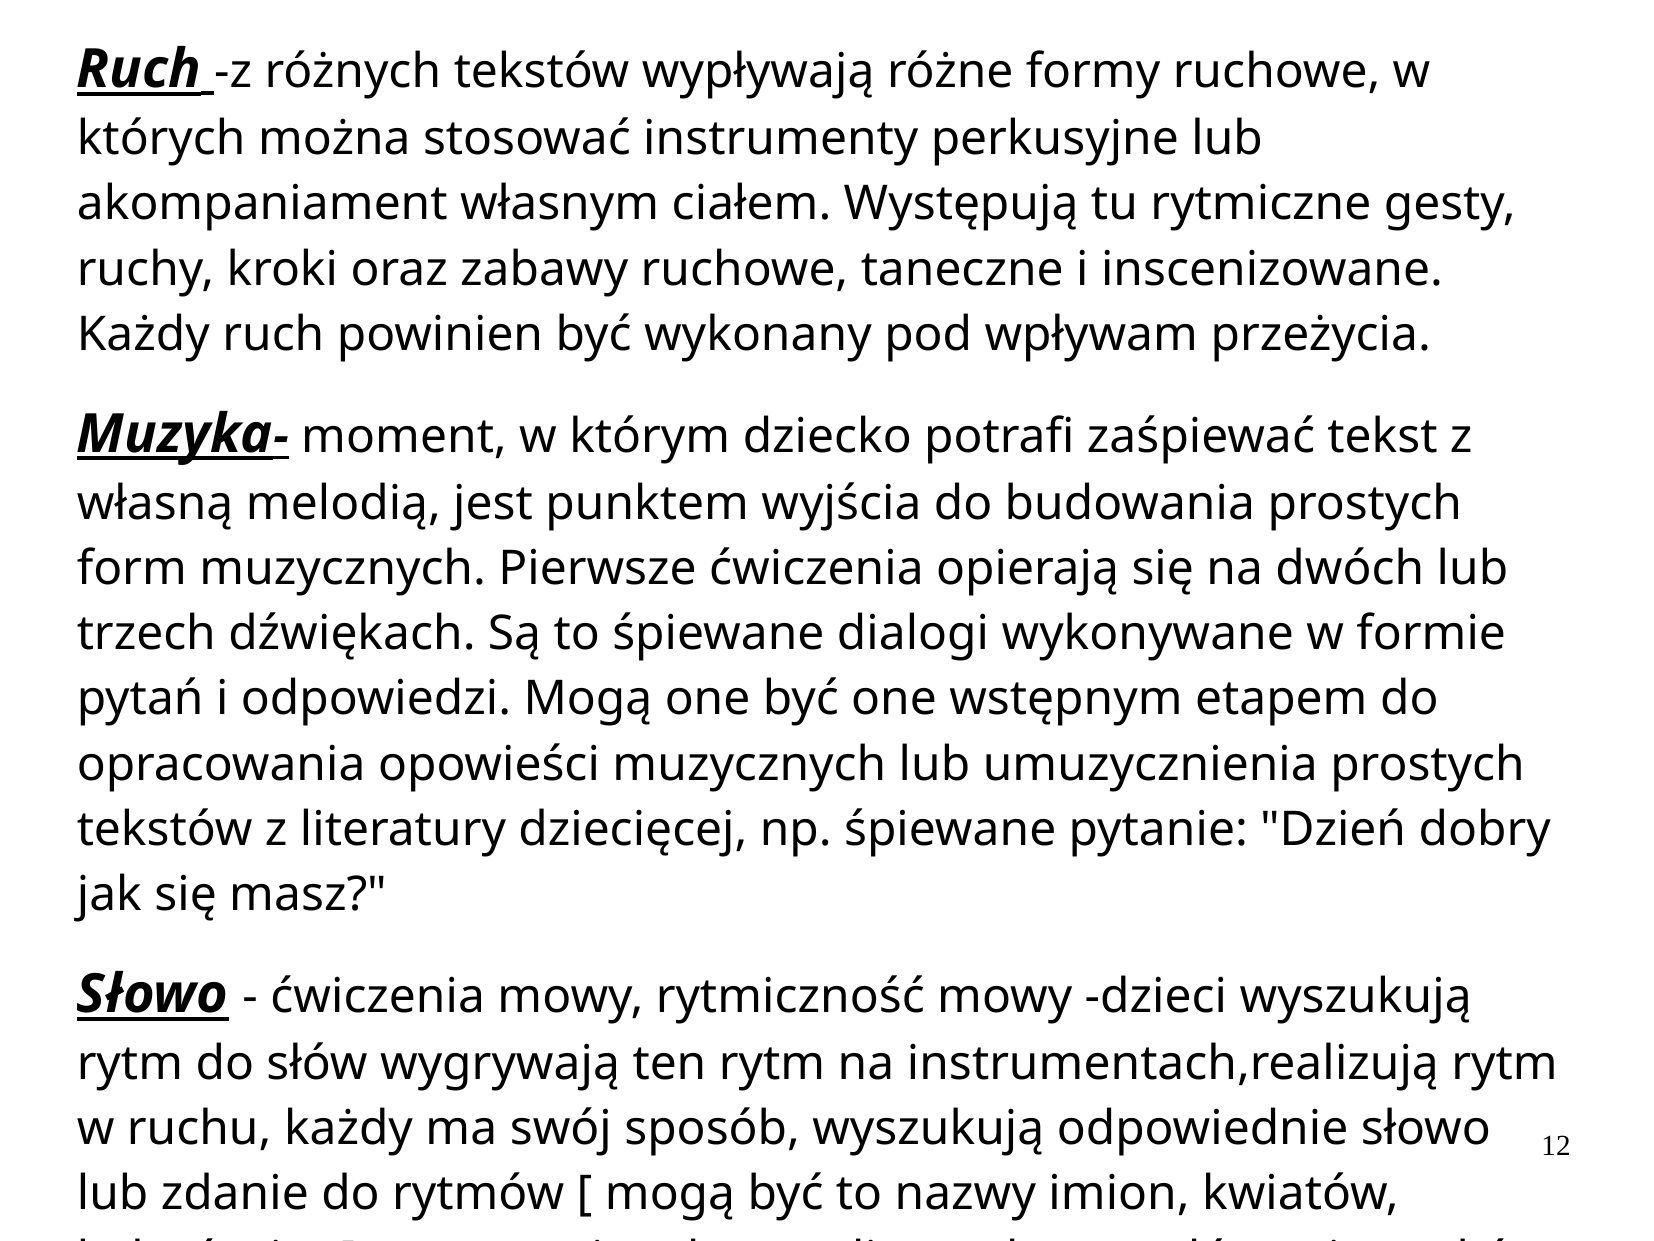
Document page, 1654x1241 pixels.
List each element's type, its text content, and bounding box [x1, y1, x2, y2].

list Ruch -z różnych tekstów wypływają różne formy ruchowe, w których można stosować instrumenty perkusyjne lub akompaniament własnym ciałem. Występują tu rytmiczne gesty, ruchy, kroki oraz zabawy ruchowe, taneczne i inscenizowane. Każdy ruch powinien być wykonany pod wpływam przeżycia. Muzyka- moment, w którym dziecko potrafi zaśpiewać tekst z własną melodią, jest punktem wyjścia do budowania prostych form muzycznych. Pierwsze ćwiczenia opierają się na dwóch lub trzech dźwiękach. Są to śpiewane dialogi wykonywane w formie pytań i odpowiedzi. Mogą one być one wstępnym etapem do opracowania opowieści muzycznych lub umuzycznienia prostych tekstów z literatury dziecięcej, np. śpiewane pytanie: "Dzień dobry jak się masz?" Słowo - ćwiczenia mowy, rytmiczność mowy -dzieci wyszukują rytm do słów wygrywają ten rytm na instrumentach,realizują rytm w ruchu, każdy ma swój sposób, wyszukują odpowiednie słowo lub zdanie do rytmów [ mogą być to nazwy imion, kwiatów, kolorów itp.] ,powtarzają teksty wyliczanek , przysłów, wierszyków itp. mówią na różne sposoby: - ze zmianą tempa, - ze zmianą dynamiki (cicho-głośno itd.), ze zmianą rejestru (cicho-grubo itd.),akcentują głosem, bez głosu,wykonują dowolne ruchy (w stanie, chodzie, leżeniu itp.) [76, 29, 1565, 1241]
